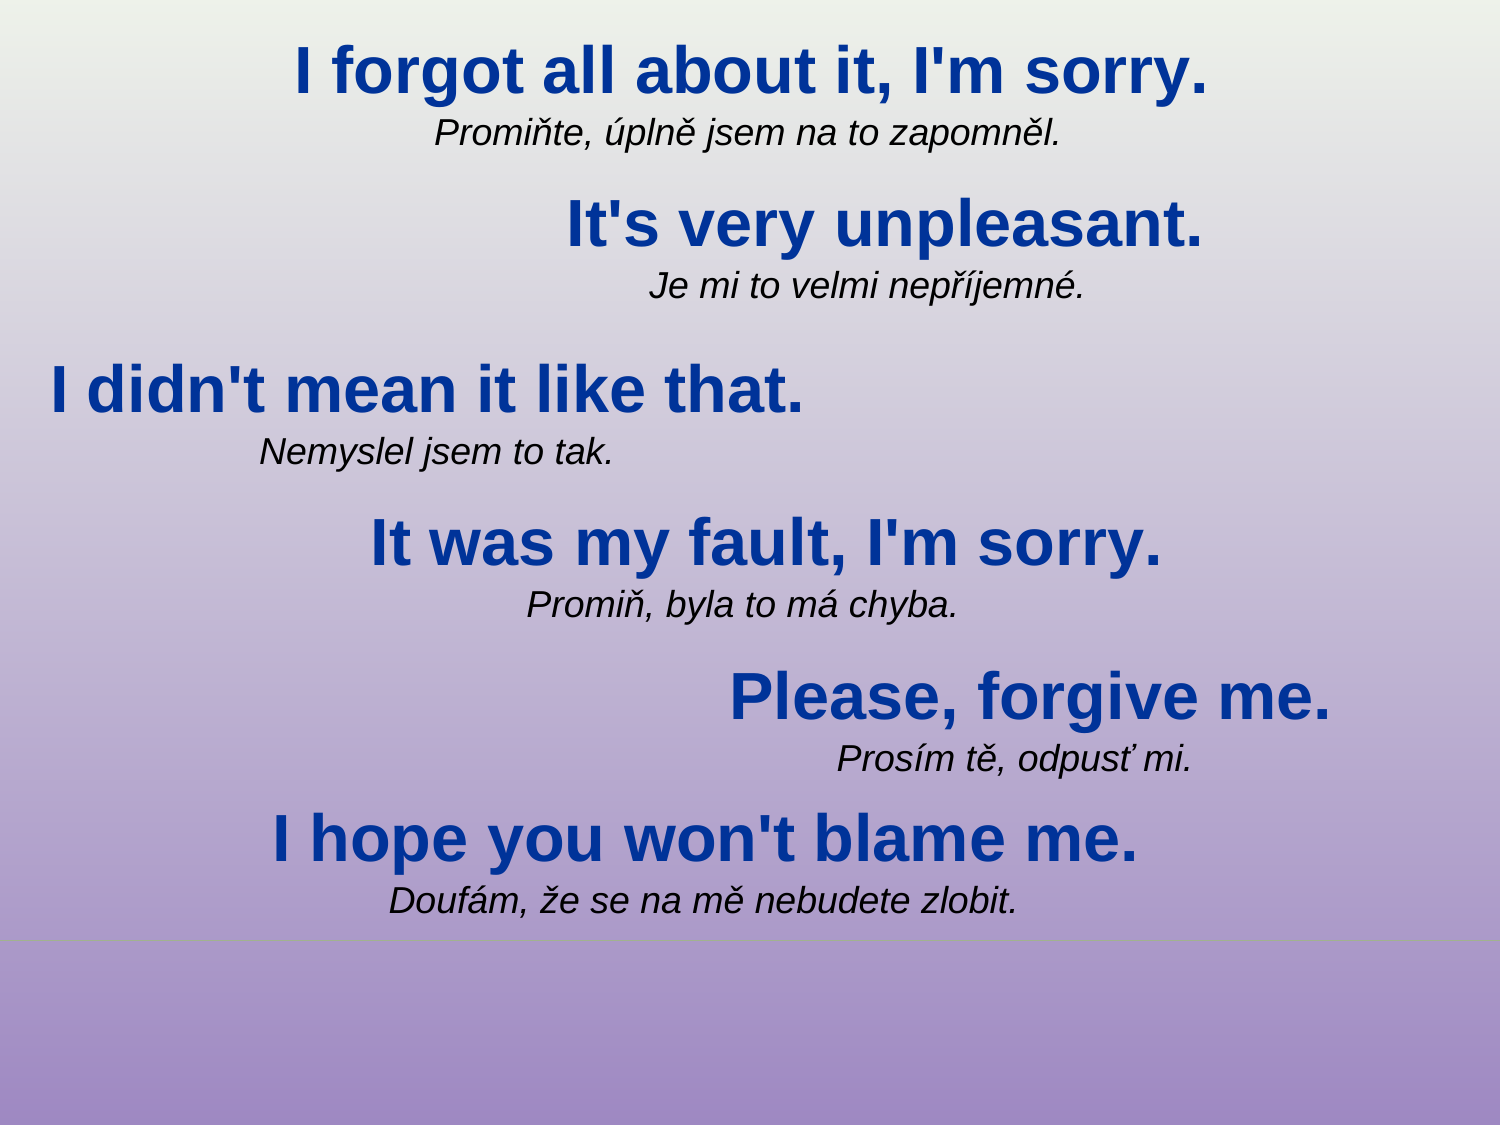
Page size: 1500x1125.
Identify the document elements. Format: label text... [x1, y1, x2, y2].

text_box Nemyslel jsem to tak. [244, 418, 630, 480]
text_box Promiň, byla to má chyba. [511, 572, 975, 633]
text_box I hope you won't blame me. [257, 786, 1156, 883]
text_box It was my fault, I'm sorry. [355, 491, 1180, 587]
text_box I didn't mean it like that. [35, 337, 1500, 434]
text_box Promiňte, úplně jsem na to zapomněl. [419, 100, 1078, 161]
text_box I forgot all about it, I'm sorry. [5, 18, 1500, 115]
text_box Please, forgive me. [714, 645, 1453, 741]
text_box Prosím tě, odpusť mi. [821, 726, 1209, 787]
text_box Doufám, že se na mě nebudete zlobit. [373, 867, 1034, 929]
text_box It's very unpleasant. [552, 172, 1220, 269]
text_box Je mi to velmi nepříjemné. [634, 253, 1102, 315]
